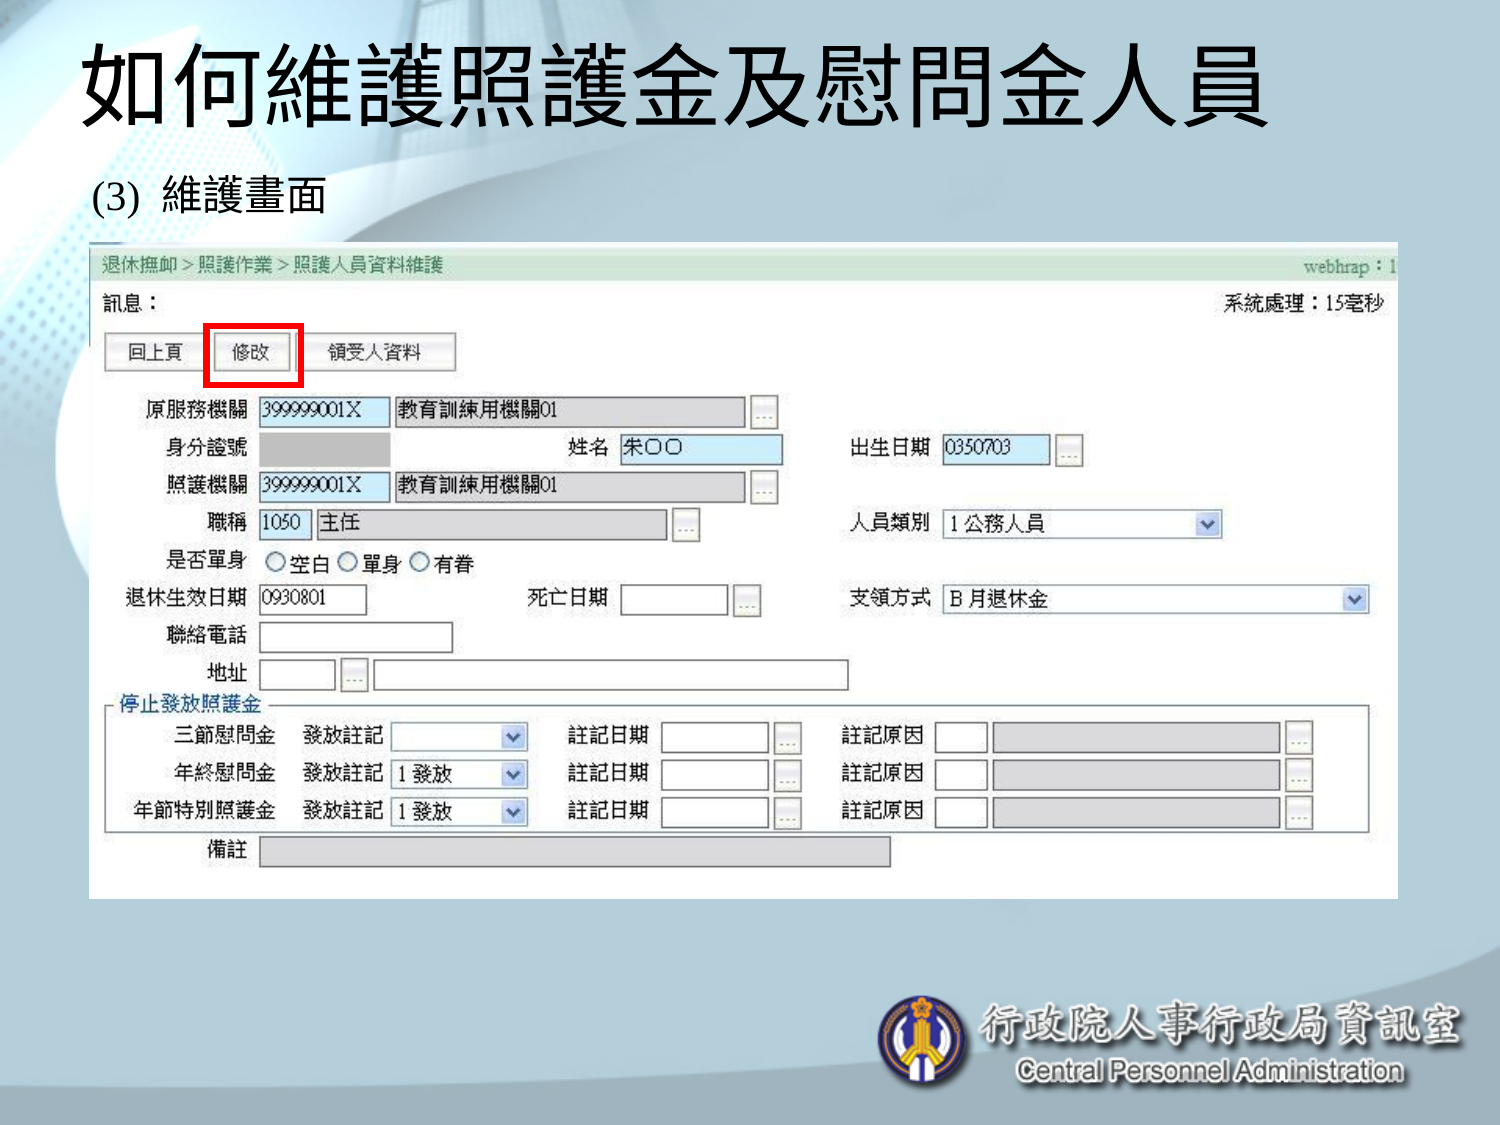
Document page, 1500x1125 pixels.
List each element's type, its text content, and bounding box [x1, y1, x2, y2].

title 如何維護照護金及慰問金人員 [64, 30, 1500, 138]
text_box (3) 維護畫面 [76, 160, 1352, 836]
list [64, 184, 1340, 860]
picture [0, 0, 1500, 1125]
